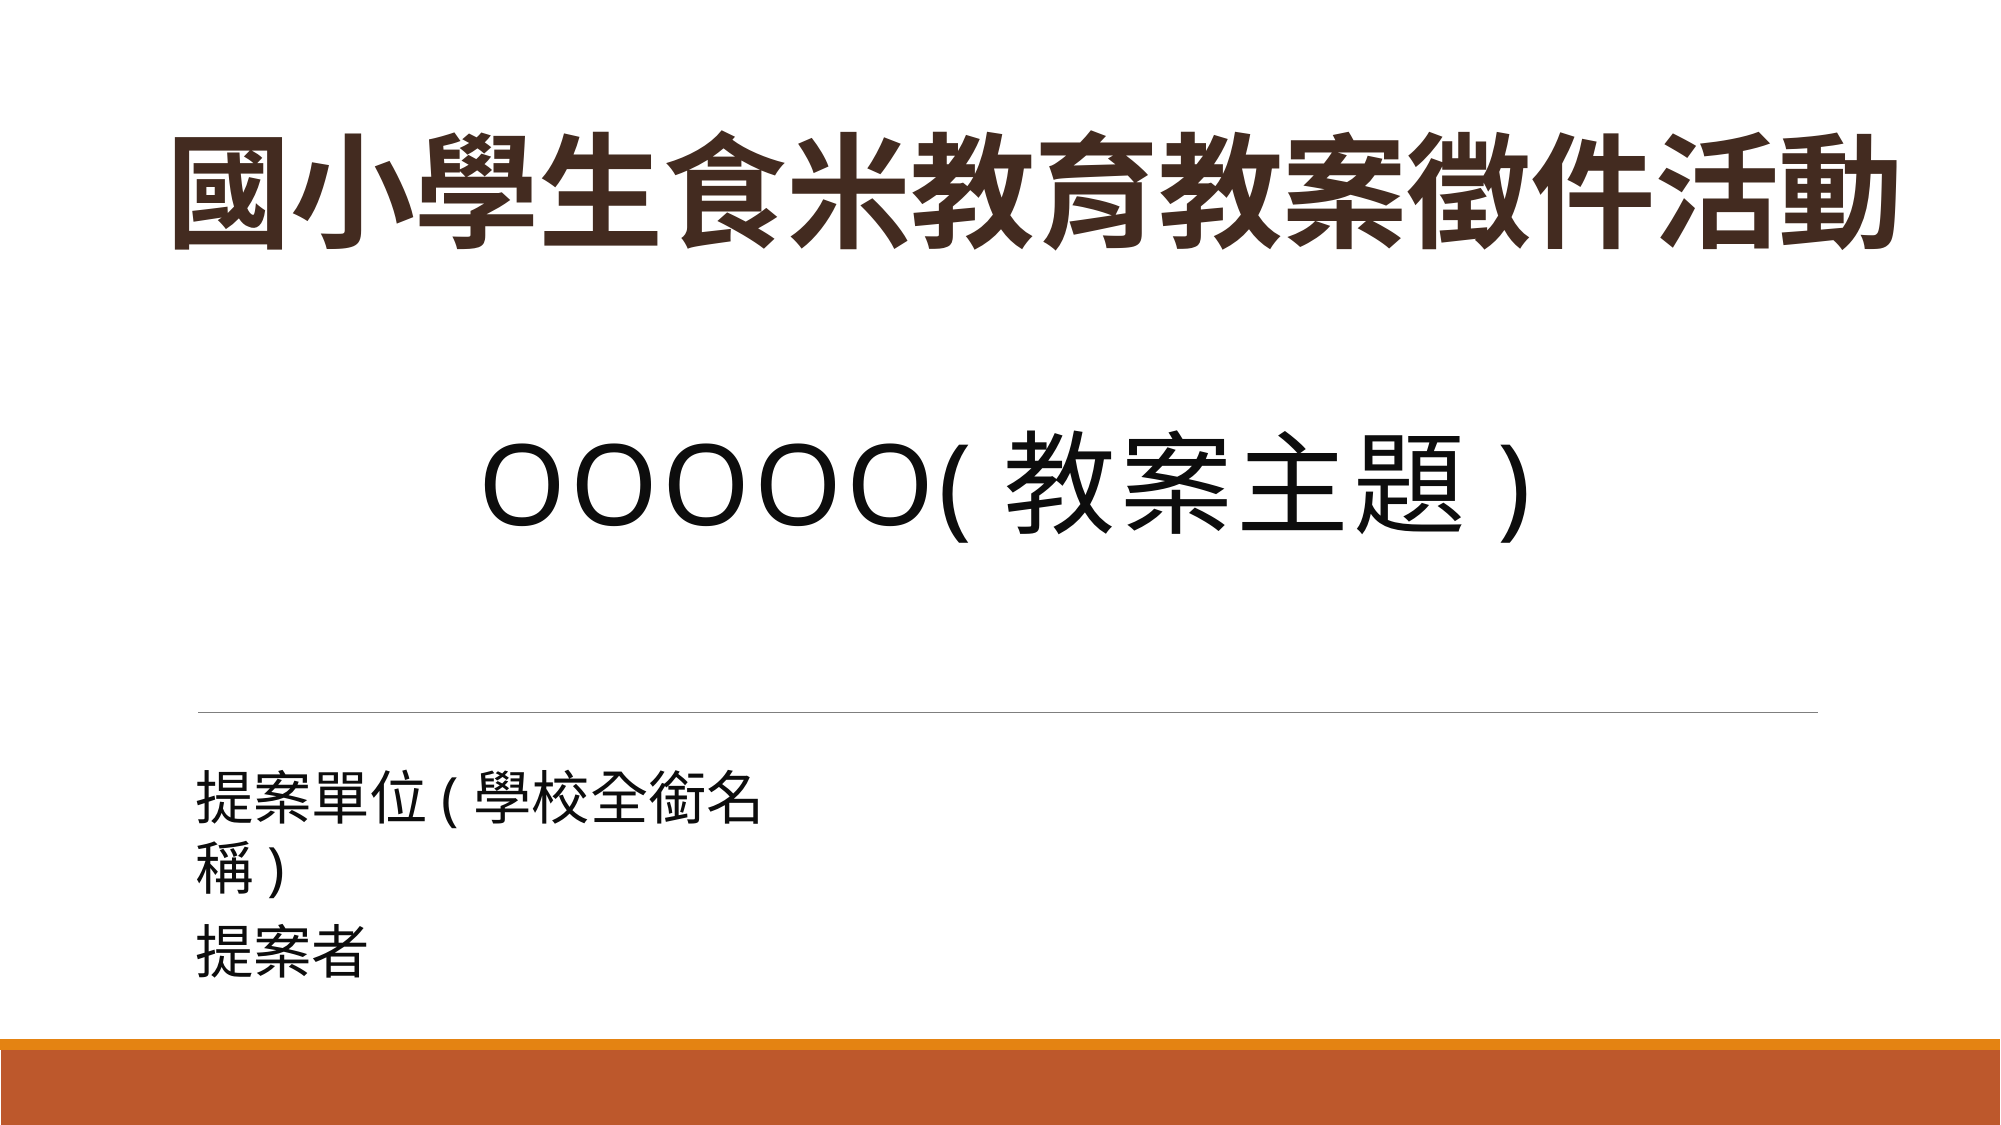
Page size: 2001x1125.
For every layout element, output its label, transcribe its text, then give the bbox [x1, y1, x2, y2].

text_box 提案單位(學校全銜名稱) 提案者 [180, 753, 868, 1041]
subtitle OOOOO(教案主題) [180, 421, 1831, 609]
title 國小學生食米教育教案徵件活動 [151, 32, 1925, 272]
